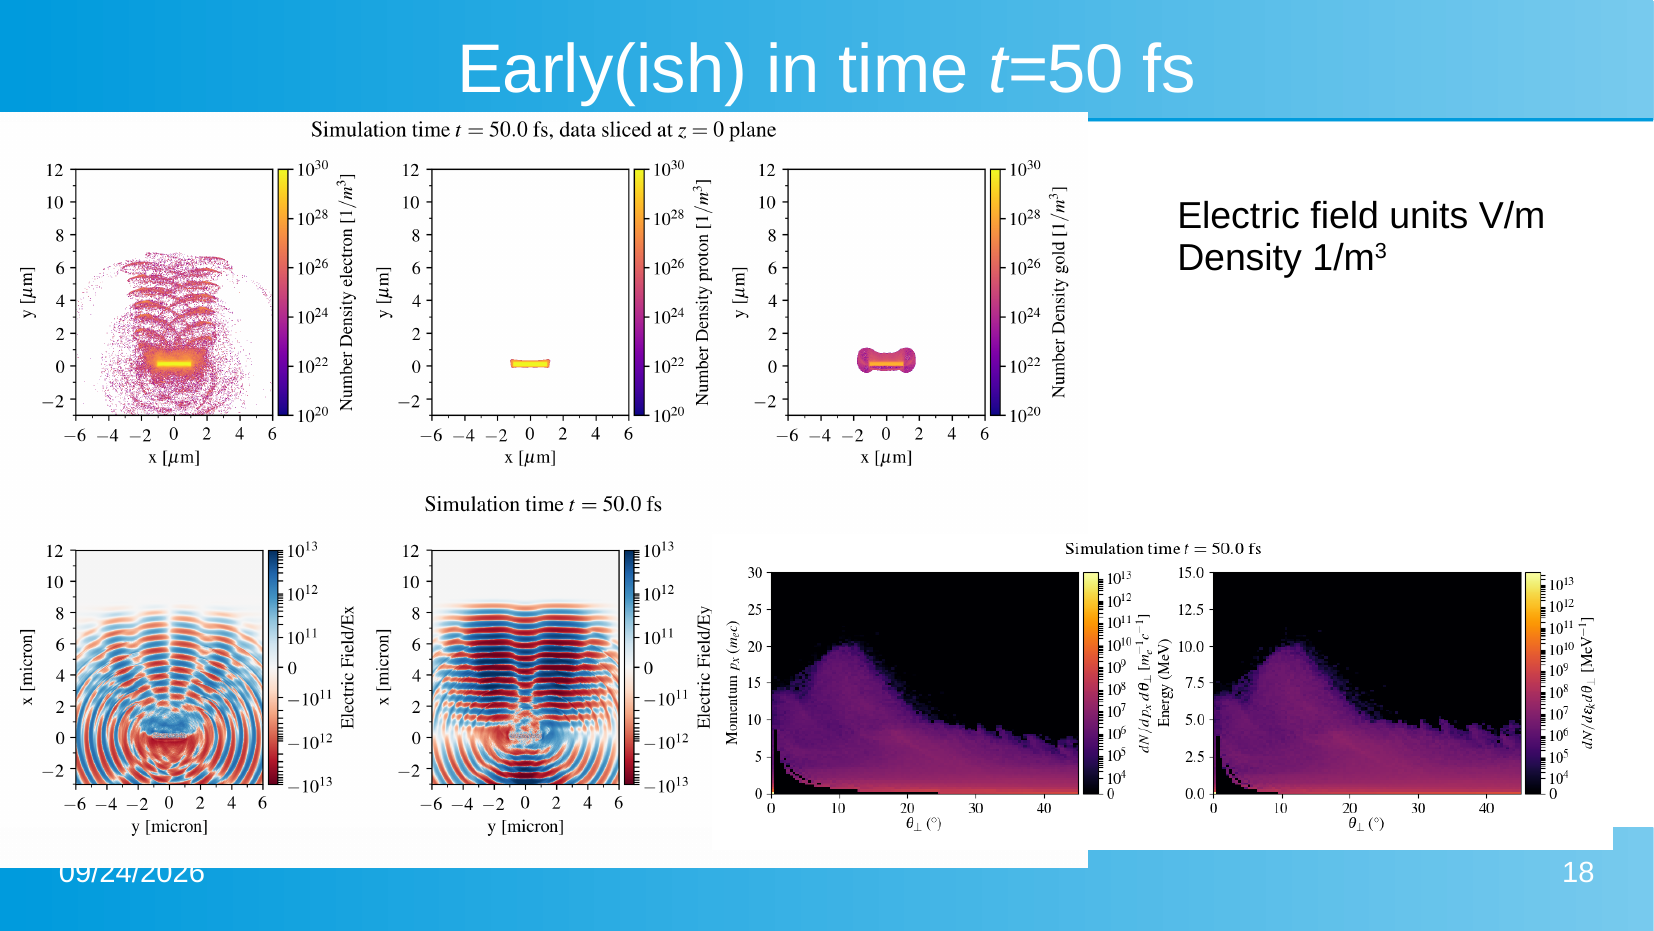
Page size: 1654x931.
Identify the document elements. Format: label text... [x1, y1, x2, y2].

title Early(ish) in time t=50 fs [59, 29, 1595, 108]
text_box Electric field units V/m Density 1/m3 [1162, 187, 1576, 287]
picture [0, 112, 1613, 869]
